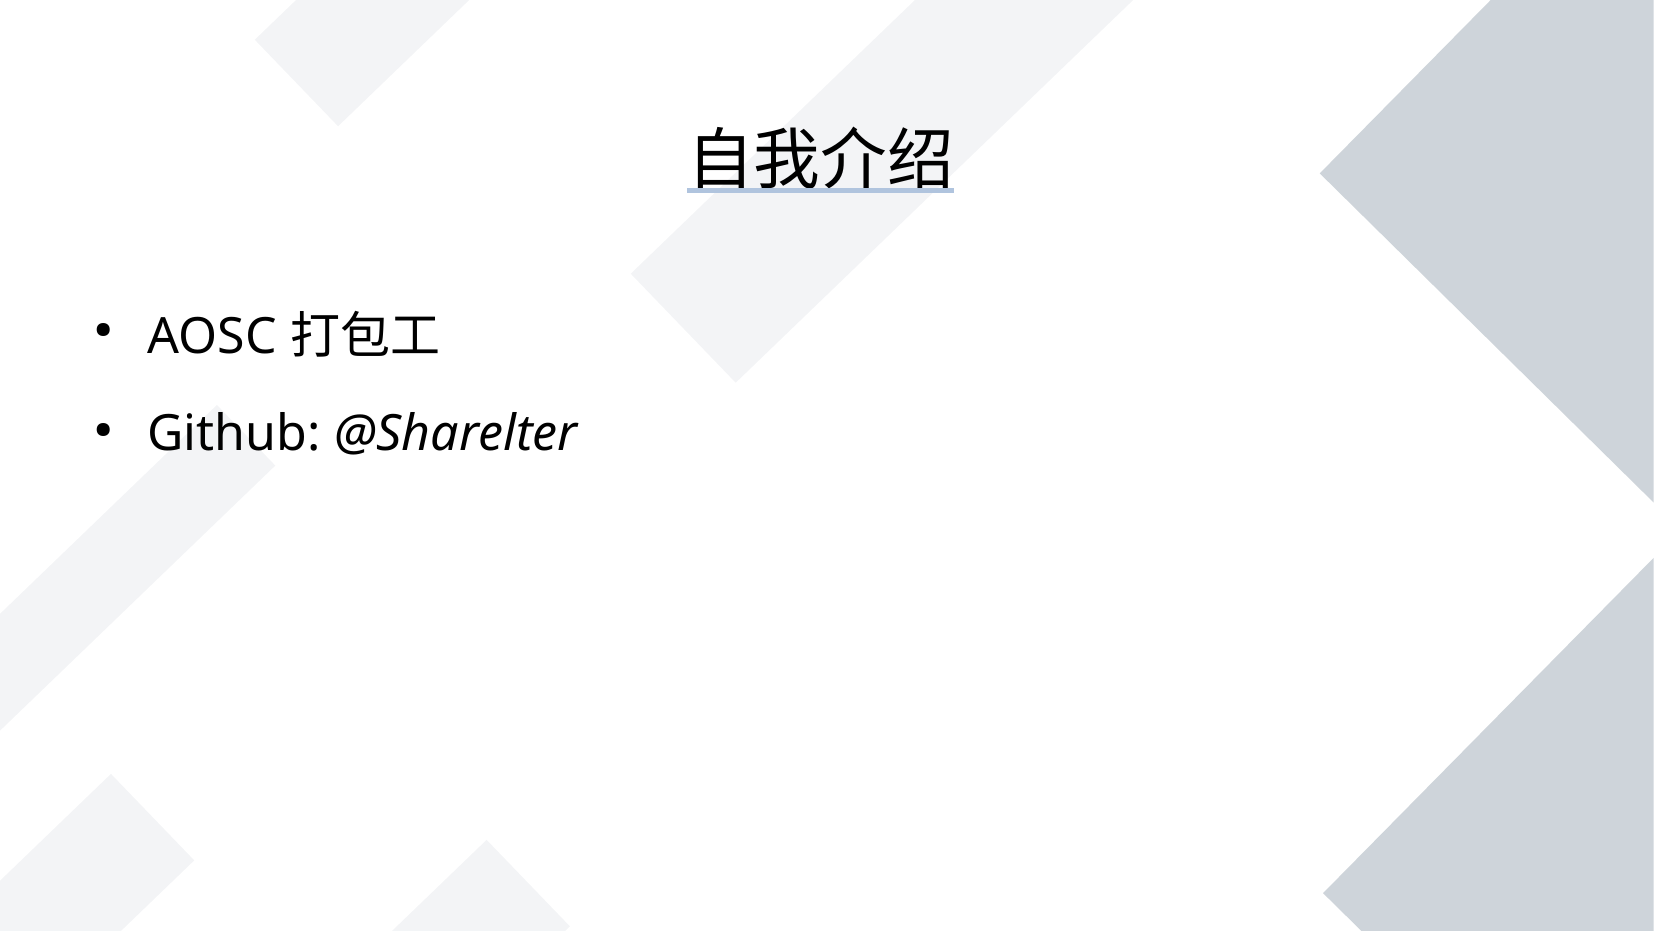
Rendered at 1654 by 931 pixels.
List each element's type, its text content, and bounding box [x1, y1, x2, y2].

title 自我介绍 [76, 76, 1565, 232]
list AOSC打包工 Github: @Sharelter [76, 295, 1565, 835]
